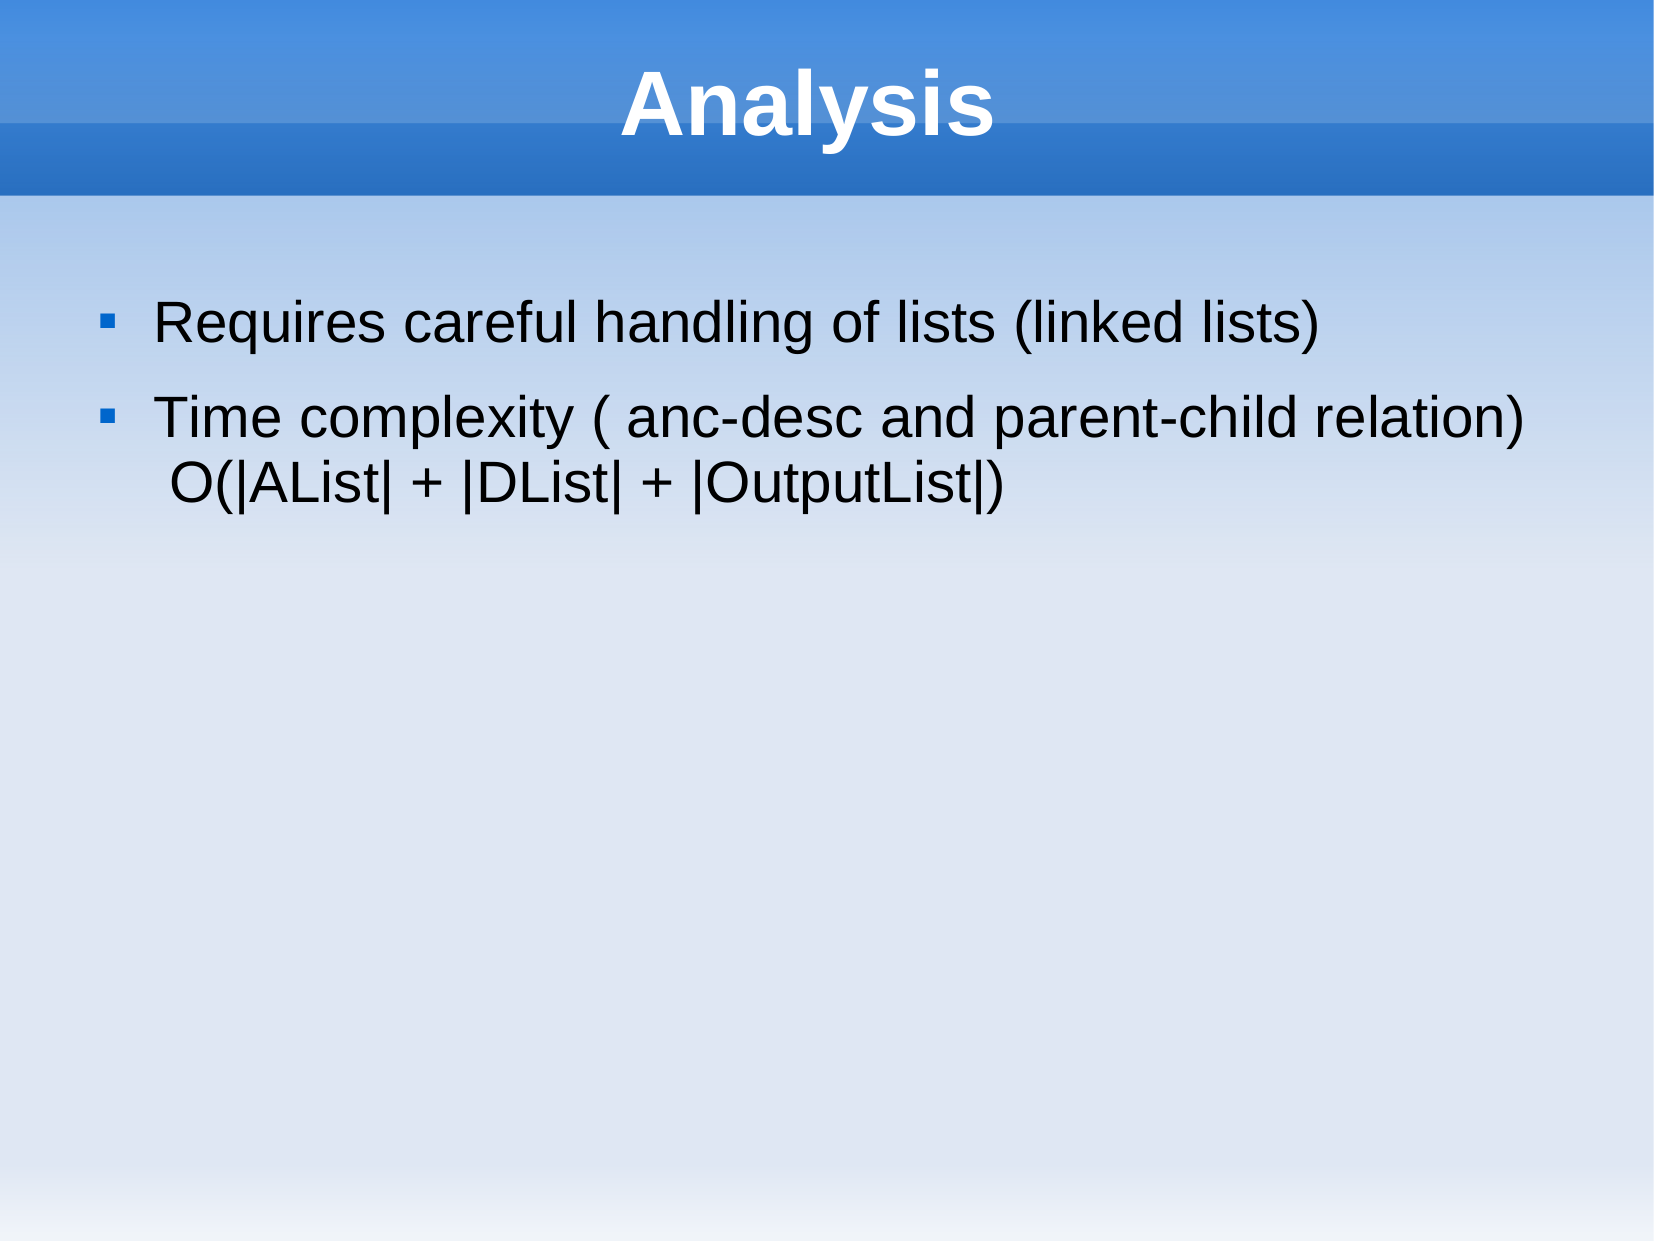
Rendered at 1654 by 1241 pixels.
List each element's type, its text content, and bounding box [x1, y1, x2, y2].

list Requires careful handling of lists (linked lists) Time complexity ( anc-desc and parent-child relation) O(|AList| + |DList| + |OutputList|) [82, 290, 1571, 1094]
title Analysis [76, 7, 1565, 200]
picture [0, 0, 1654, 1241]
